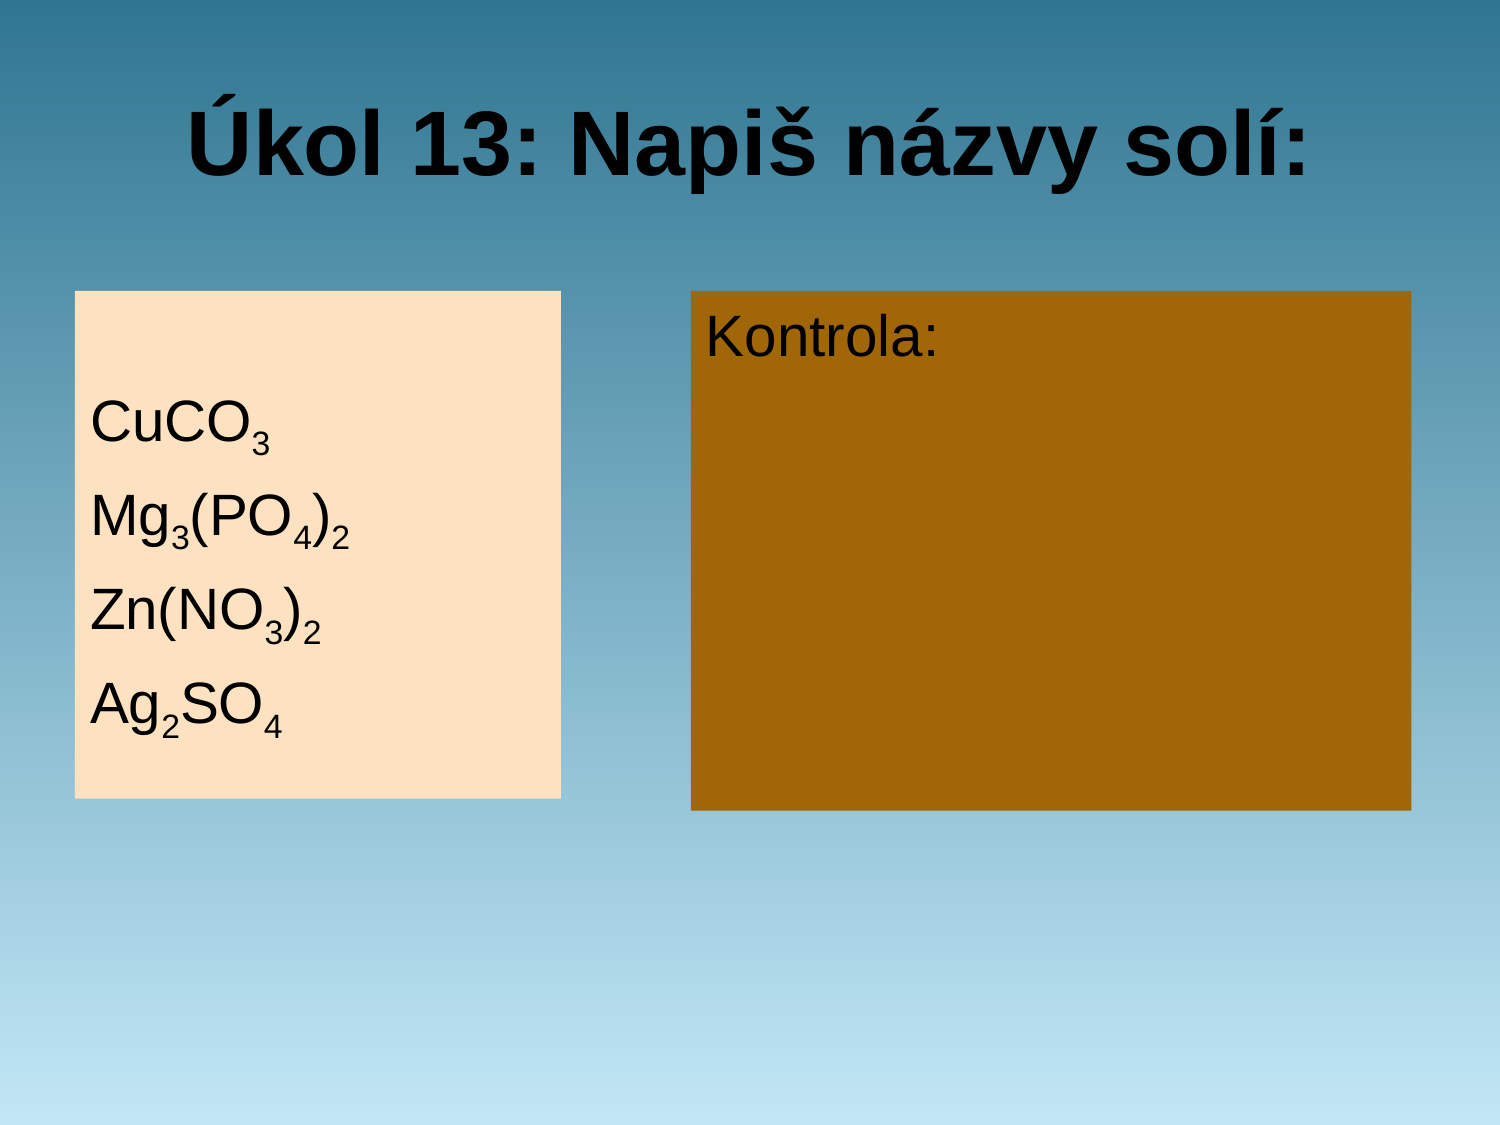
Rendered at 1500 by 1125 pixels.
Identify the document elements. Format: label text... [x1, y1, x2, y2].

list CuCO3 Mg3(PO4)2 Zn(NO3)2 Ag2SO4 [74, 290, 561, 799]
list Kontrola: Uhličitan měďnatý Fosforečnan hořečnatý Dusičnan zinečnatý Síran stříbrný [690, 290, 1412, 811]
title Úkol 13: Napiš názvy solí: [75, 45, 1426, 233]
